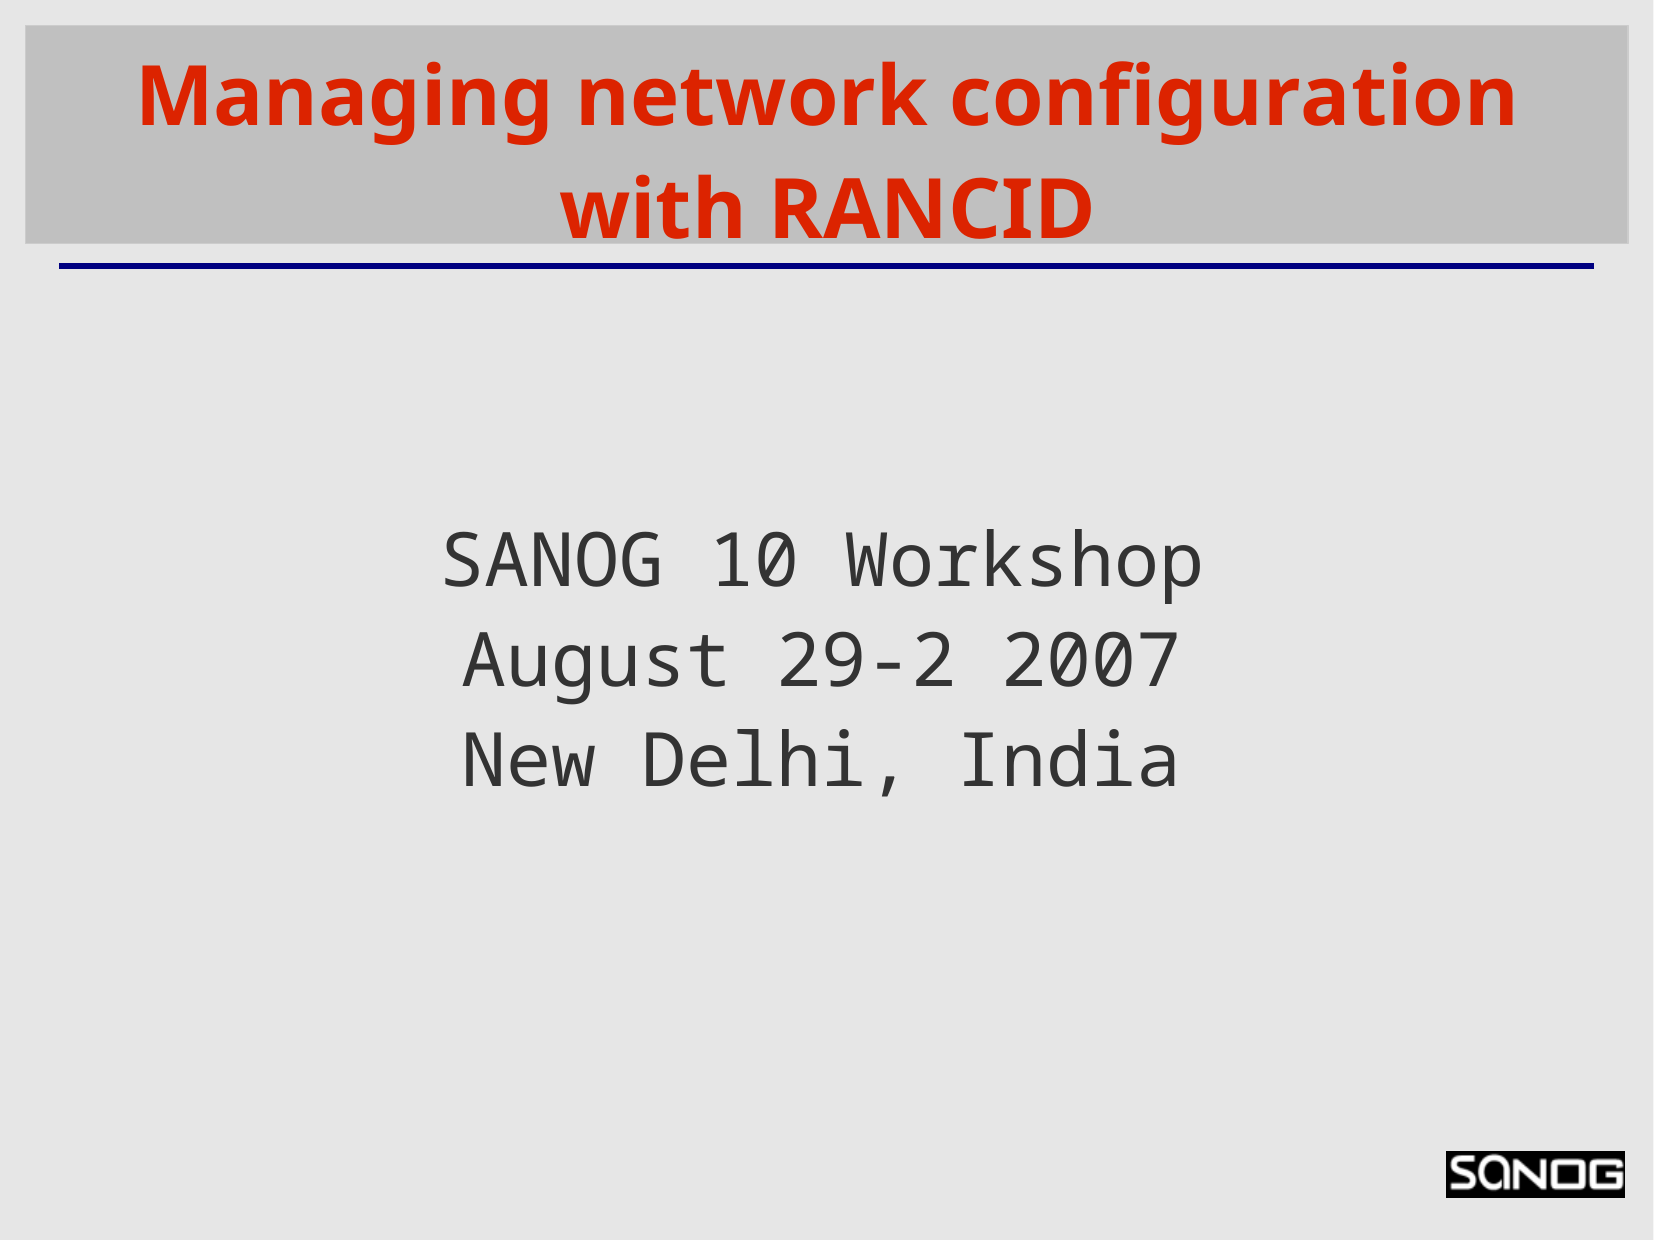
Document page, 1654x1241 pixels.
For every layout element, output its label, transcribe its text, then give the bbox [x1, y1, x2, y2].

subtitle SANOG 10 Workshop August 29-2 2007 New Delhi, India [84, 294, 1524, 1118]
picture [1446, 1151, 1625, 1198]
title Managing network configuration with RANCID [121, 46, 1534, 254]
